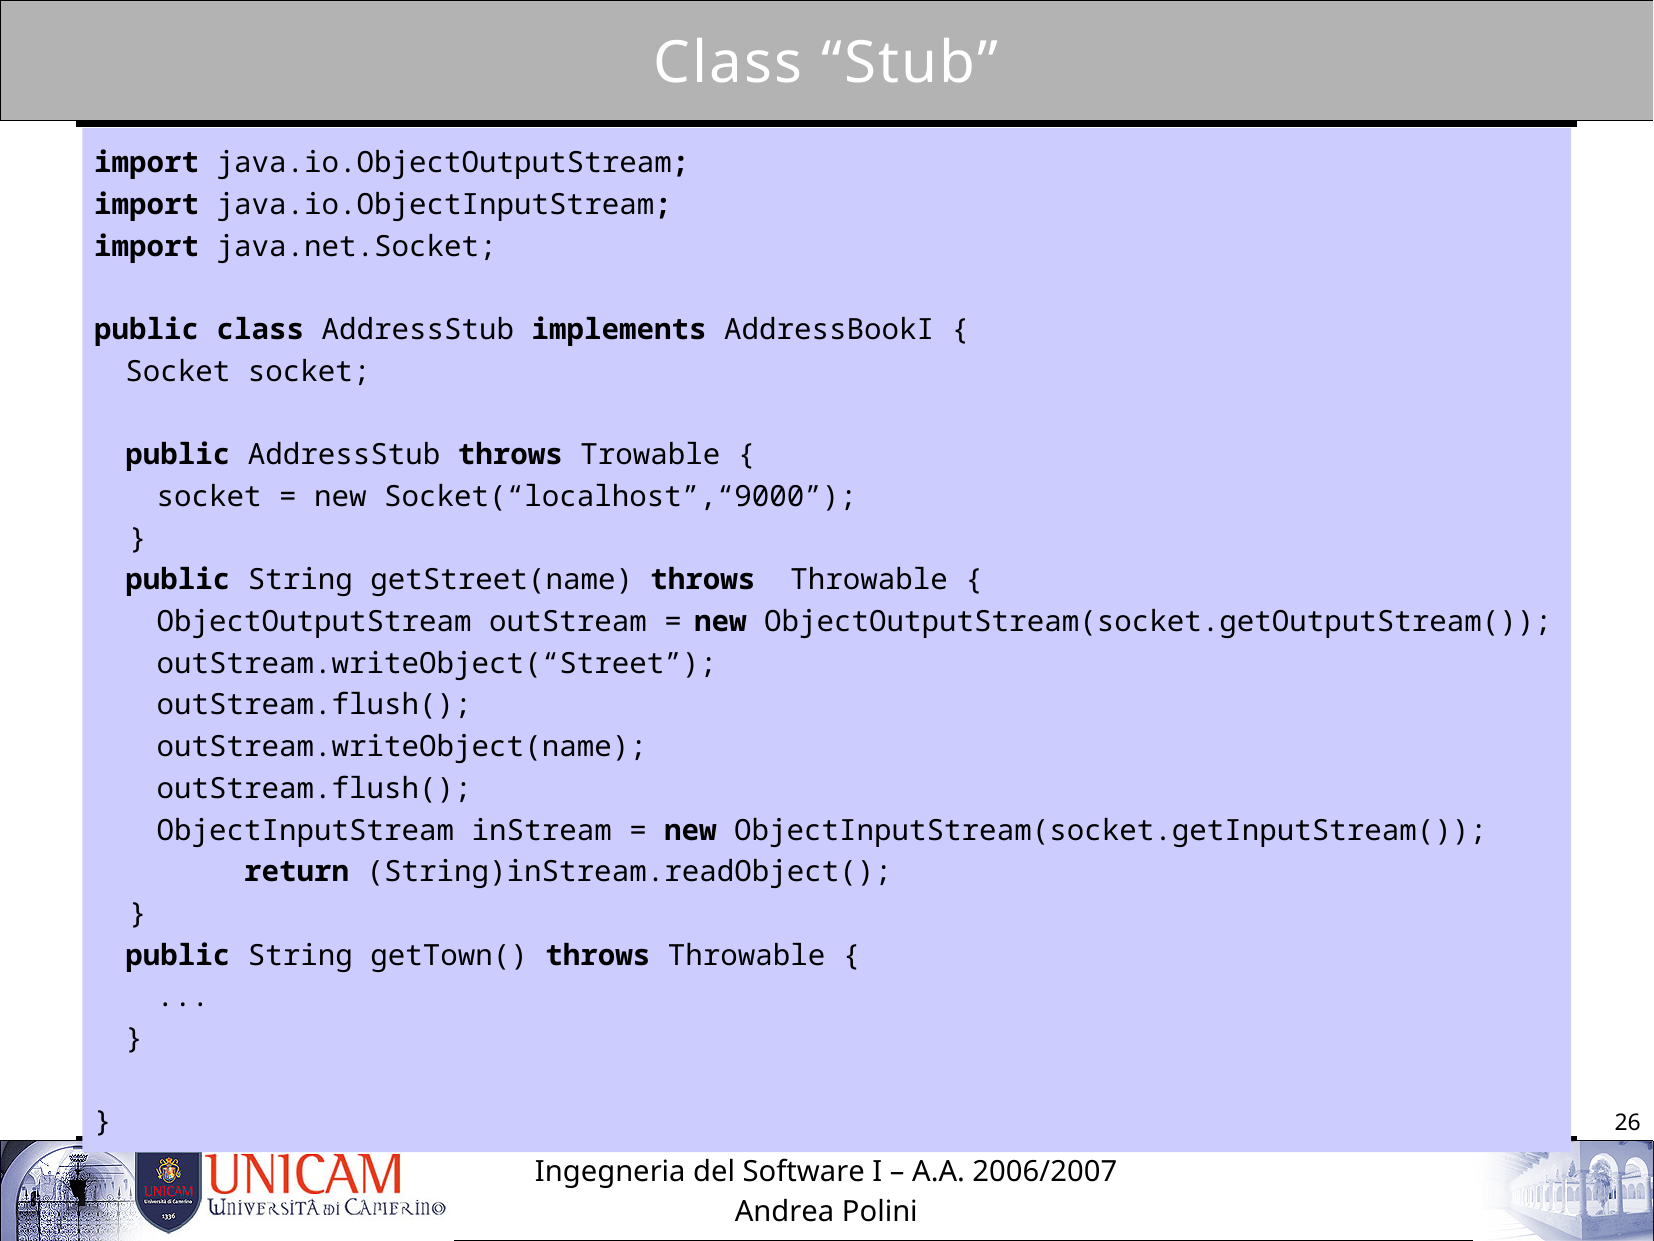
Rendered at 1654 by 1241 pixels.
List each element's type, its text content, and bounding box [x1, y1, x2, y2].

picture [0, 1141, 454, 1241]
title Class “Stub” [0, 0, 1653, 121]
picture [1473, 1141, 1654, 1241]
text_box import java.io.ObjectOutputStream; import java.io.ObjectInputStream; import java.net.Socket; public class AddressStub implements AddressBookI { Socket socket; public AddressStub throws Trowable { socket = new Socket(“localhost”,“9000”); } public String getStreet(name) throws Throwable { ObjectOutputStream outStream = new ObjectOutputStream(socket.getOutputStream()); outStream.writeObject(“Street”); outStream.flush(); outStream.writeObject(name); outStream.flush(); ObjectInputStream inStream = new ObjectInputStream(socket.getInputStream()); return (String)inStream.readObject(); } public String getTown() throws Throwable { ... } } [82, 127, 1572, 1139]
